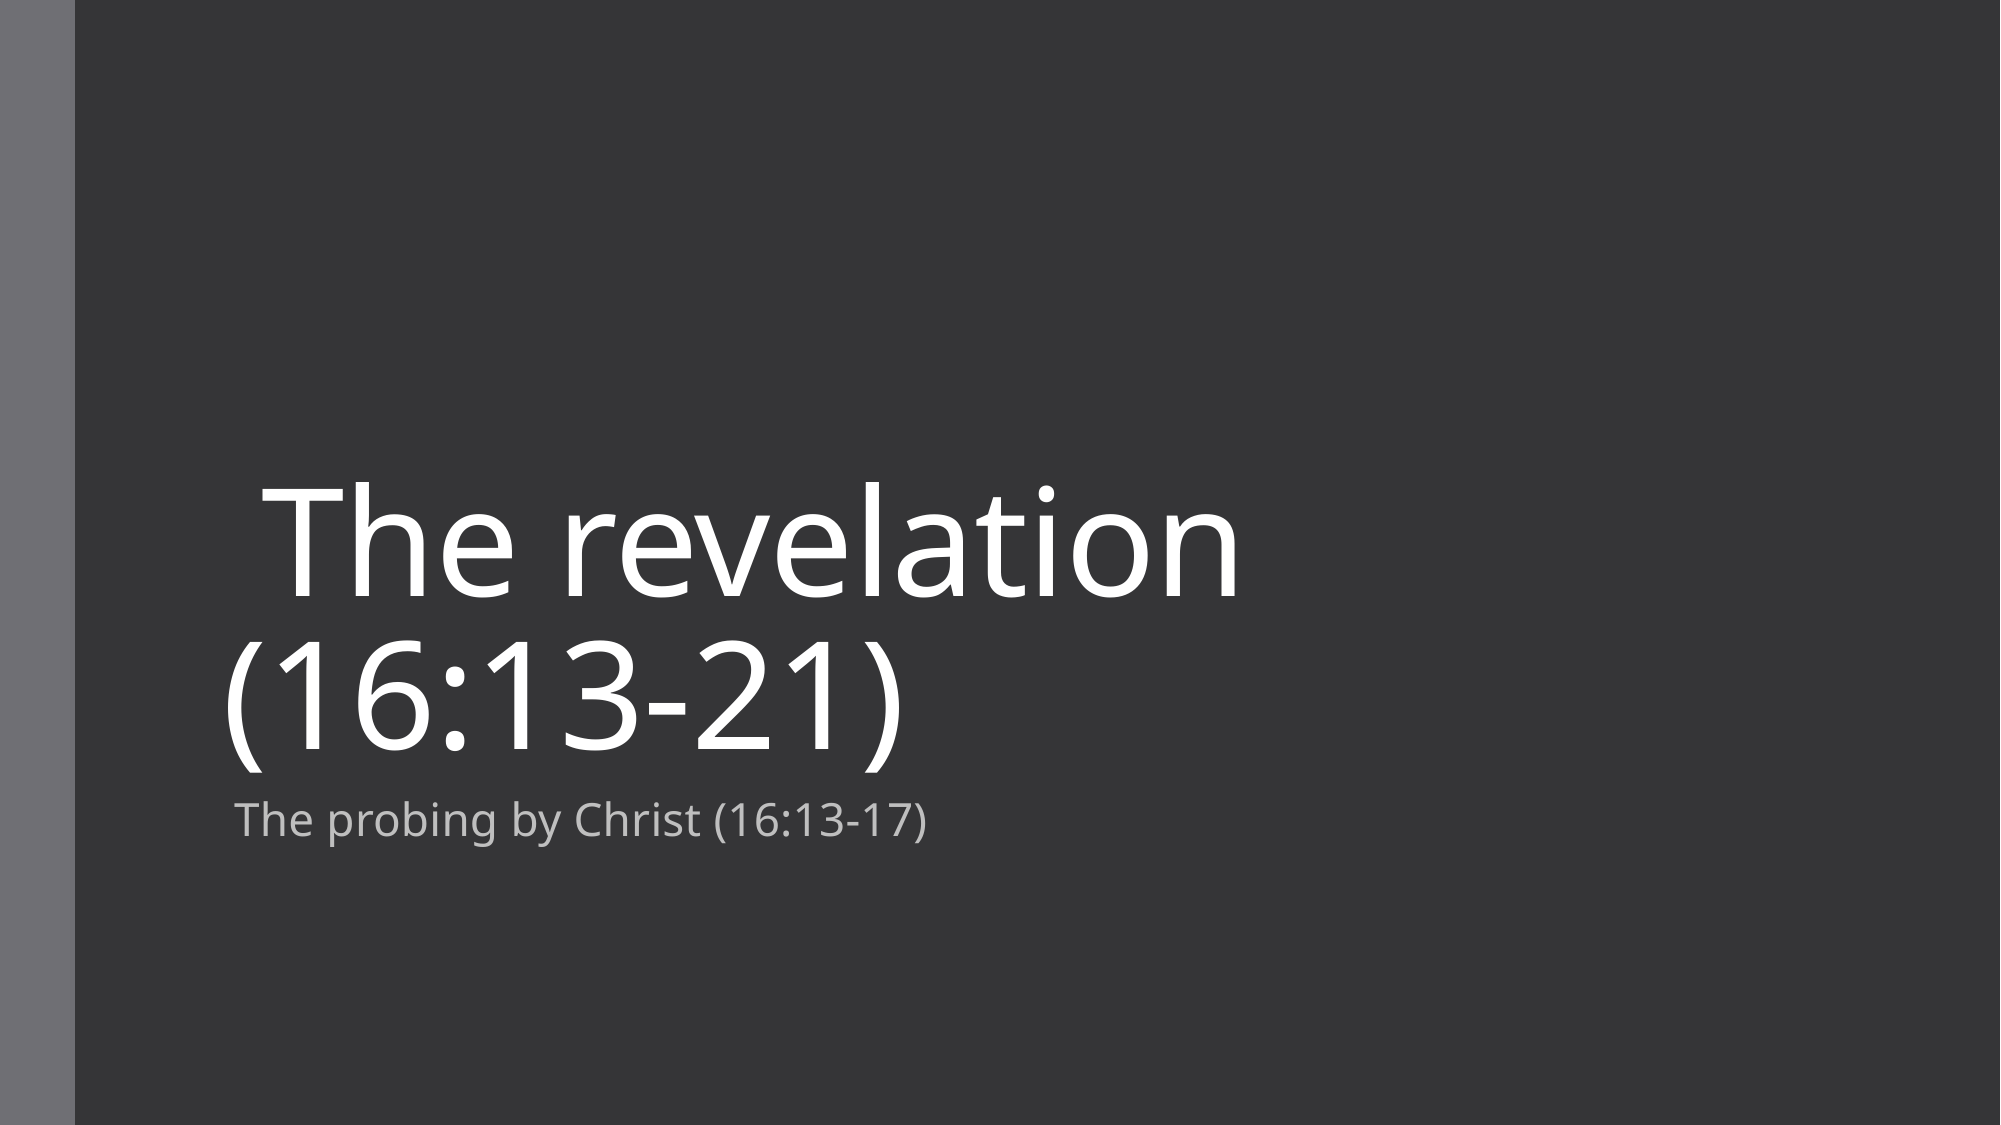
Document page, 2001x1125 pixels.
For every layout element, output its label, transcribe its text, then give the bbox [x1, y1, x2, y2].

title The revelation (16:13-21) [206, 124, 1752, 787]
subtitle The probing by Christ (16:13-17) [206, 787, 1752, 1066]
